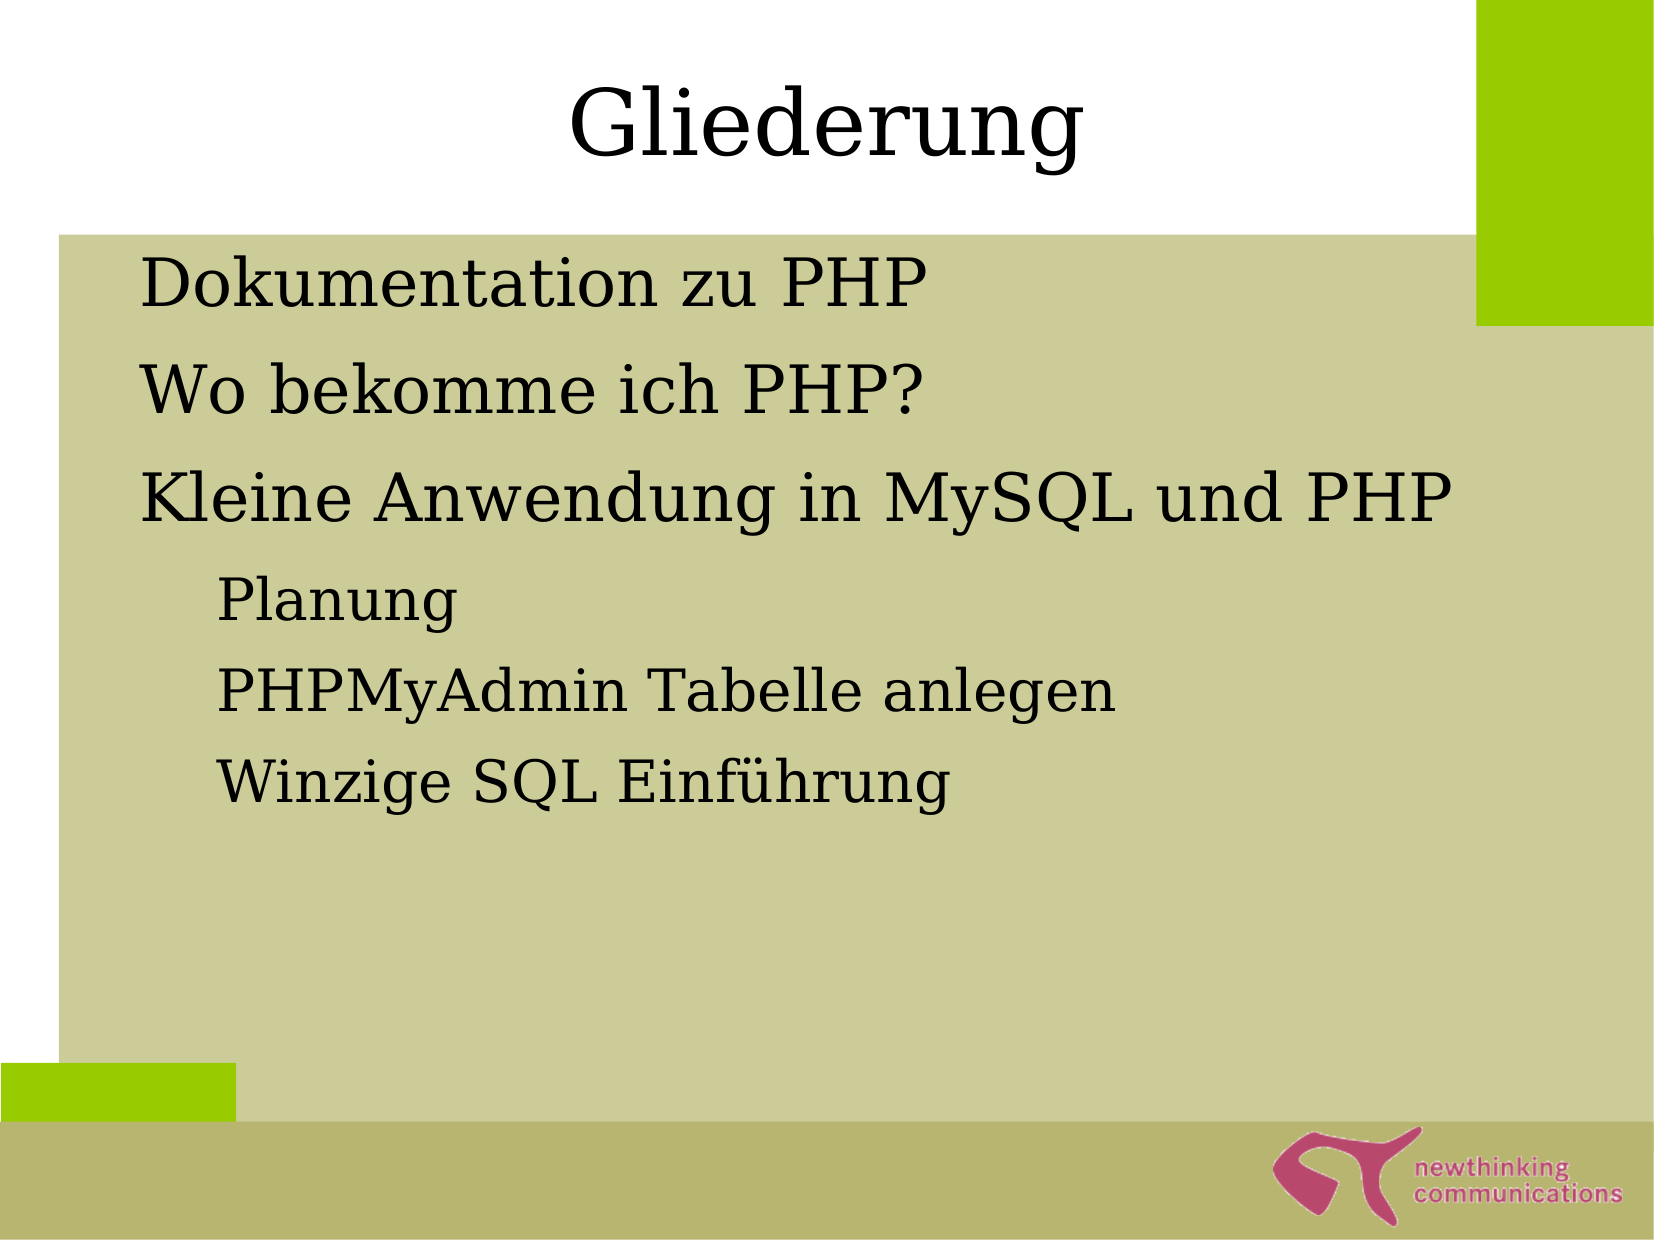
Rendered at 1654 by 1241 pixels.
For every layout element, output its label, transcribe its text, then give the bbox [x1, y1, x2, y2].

list Dokumentation zu PHP Wo bekomme ich PHP? Kleine Anwendung in MySQL und PHP Planung PHPMyAdmin Tabelle anlegen Winzige SQL Einführung [121, 244, 1534, 1026]
title Gliederung [121, 20, 1534, 228]
picture [1273, 1127, 1641, 1241]
